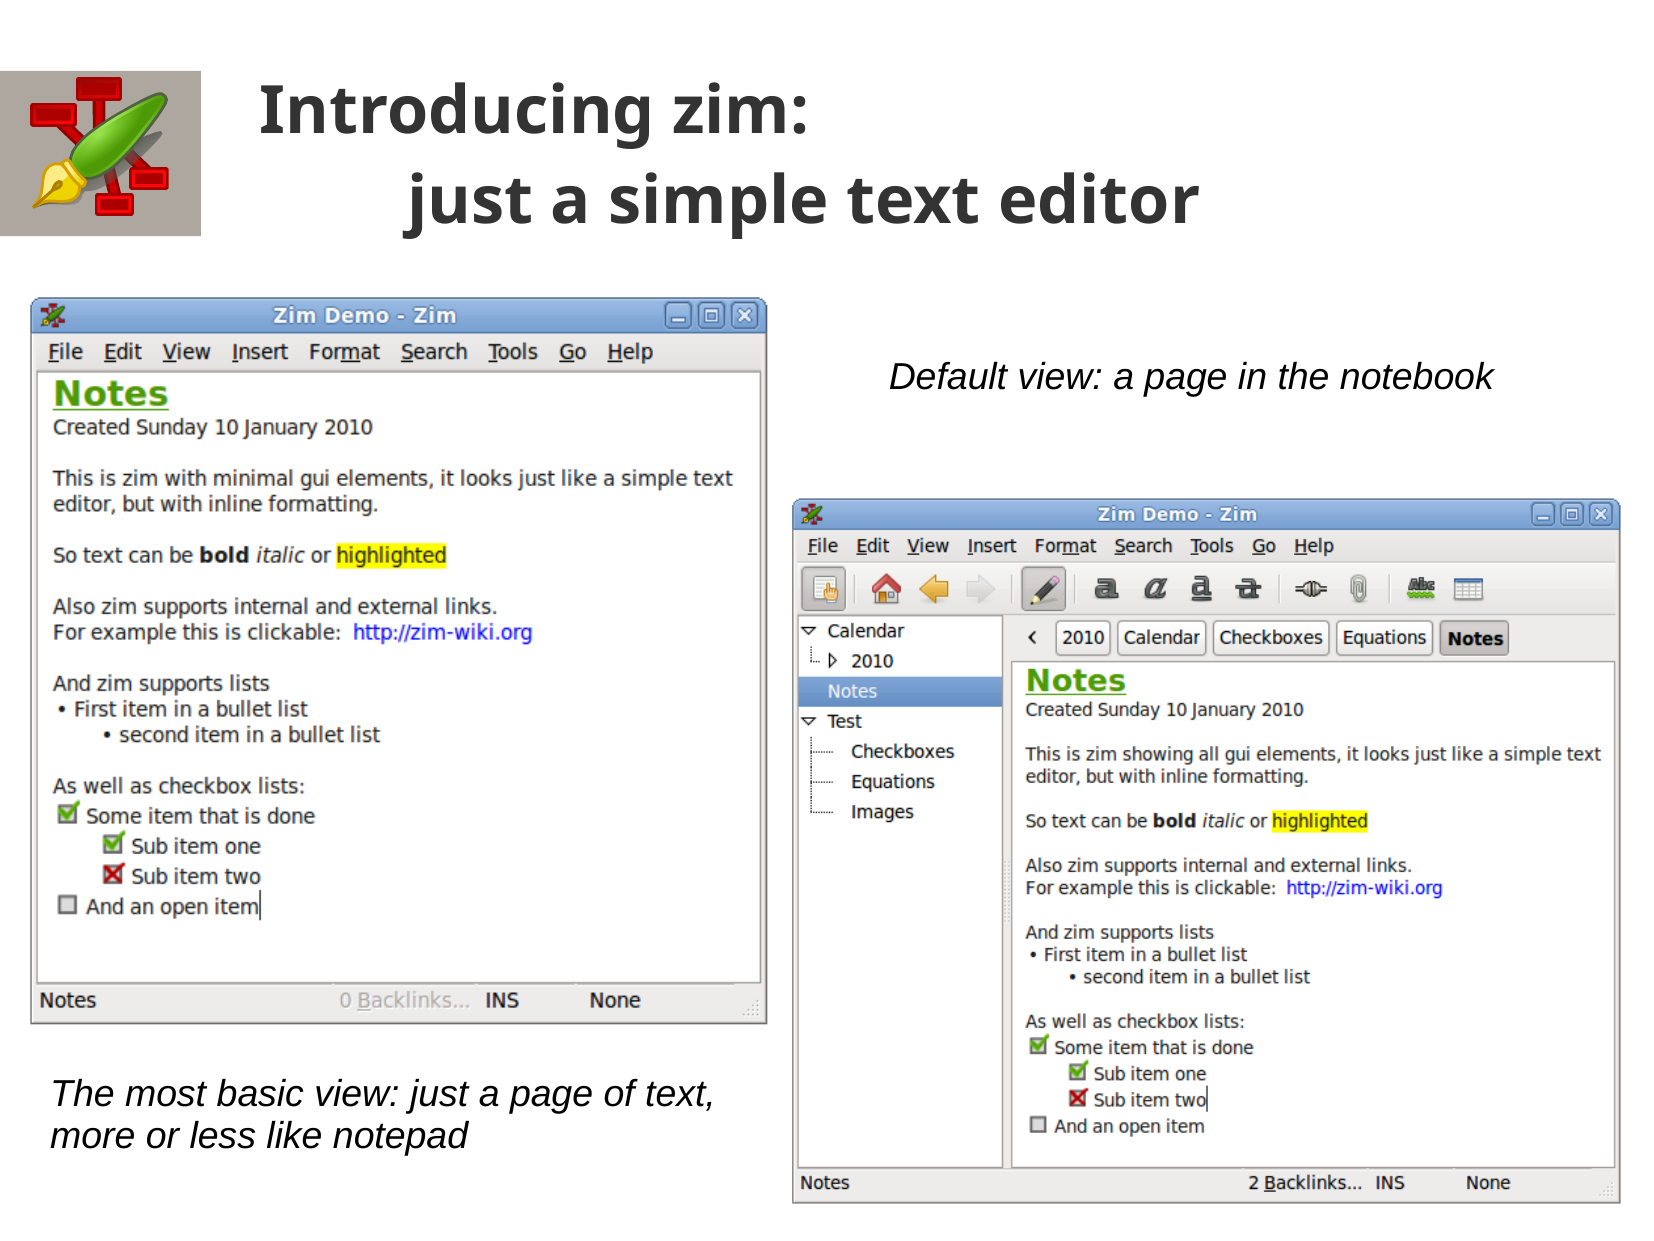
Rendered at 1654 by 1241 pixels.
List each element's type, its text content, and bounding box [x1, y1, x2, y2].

picture [791, 496, 1622, 1205]
title Introducing zim: just a simple text editor [259, 49, 1571, 257]
text_box The most basic view: just a page of text, more or less like notepad [35, 1065, 768, 1165]
text_box Default view: a page in the notebook [874, 348, 1607, 448]
picture [29, 296, 769, 1026]
